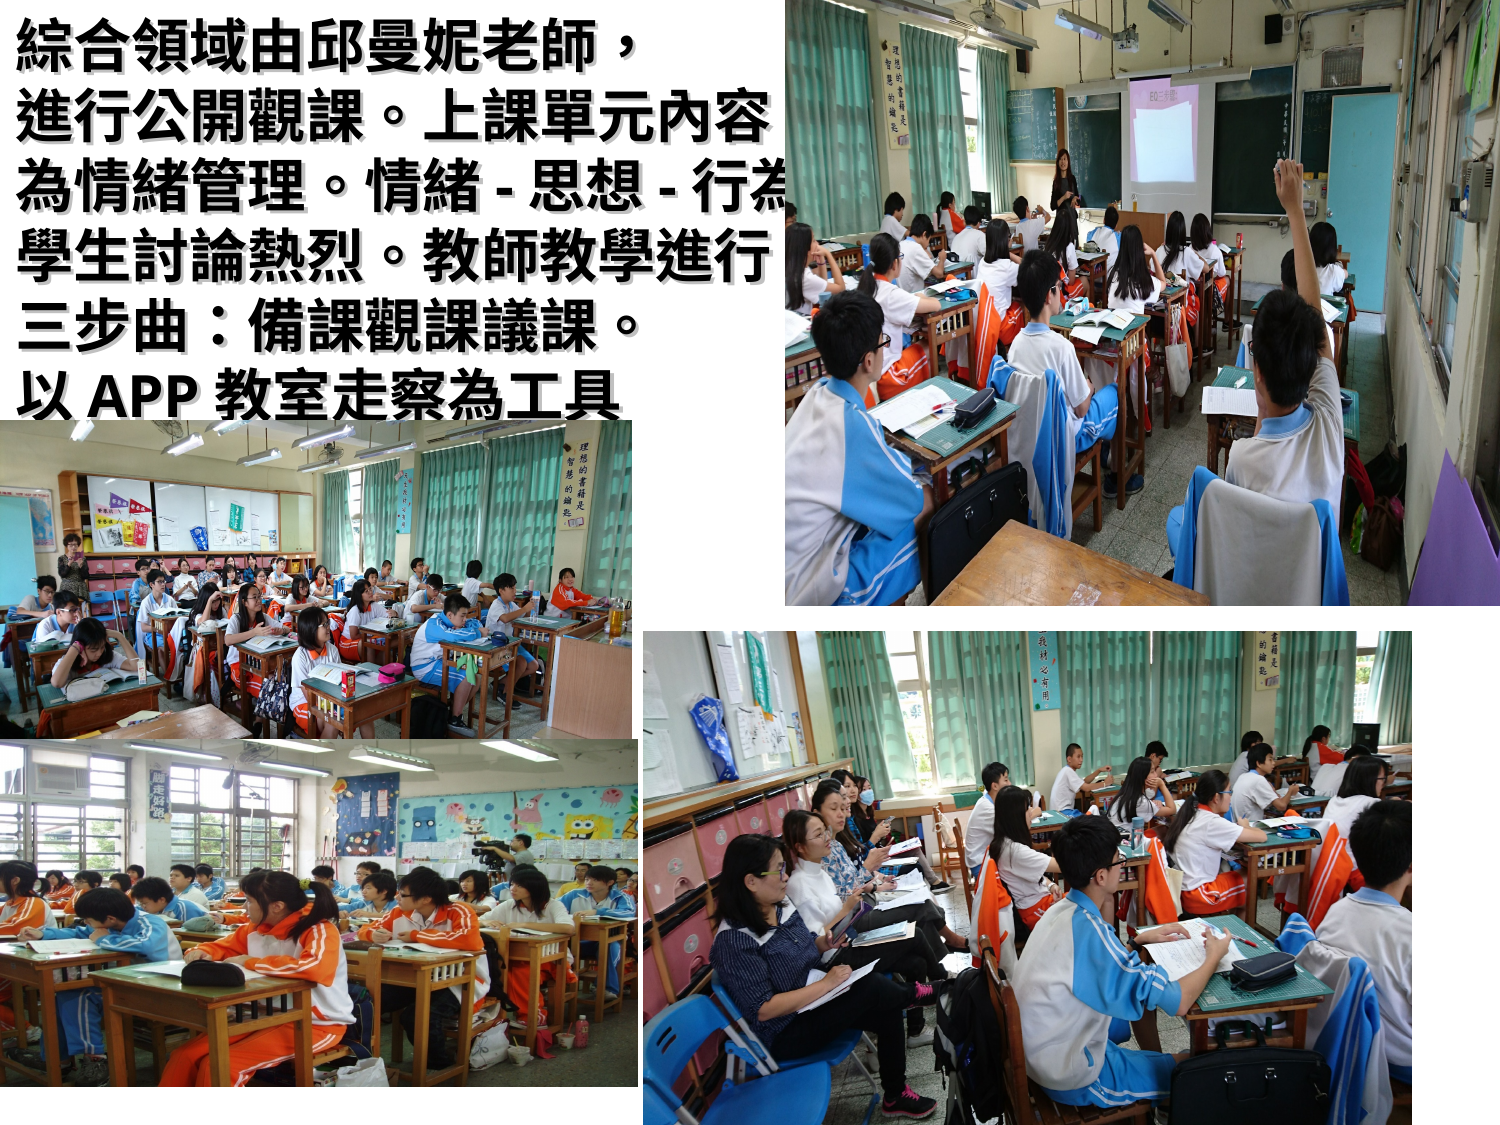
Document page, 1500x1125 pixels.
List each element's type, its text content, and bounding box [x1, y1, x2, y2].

picture [643, 631, 1412, 1125]
text_box 綜合領域由邱曼妮老師， 進行公開觀課。上課單元內容 為情緒管理。情緒-思想-行為 學生討論熱烈。教師教學進行 三步曲：備課觀課議課。 以APP教室走察為工具 [0, 2, 1500, 1125]
picture [0, 420, 638, 1087]
picture [785, 0, 1500, 606]
